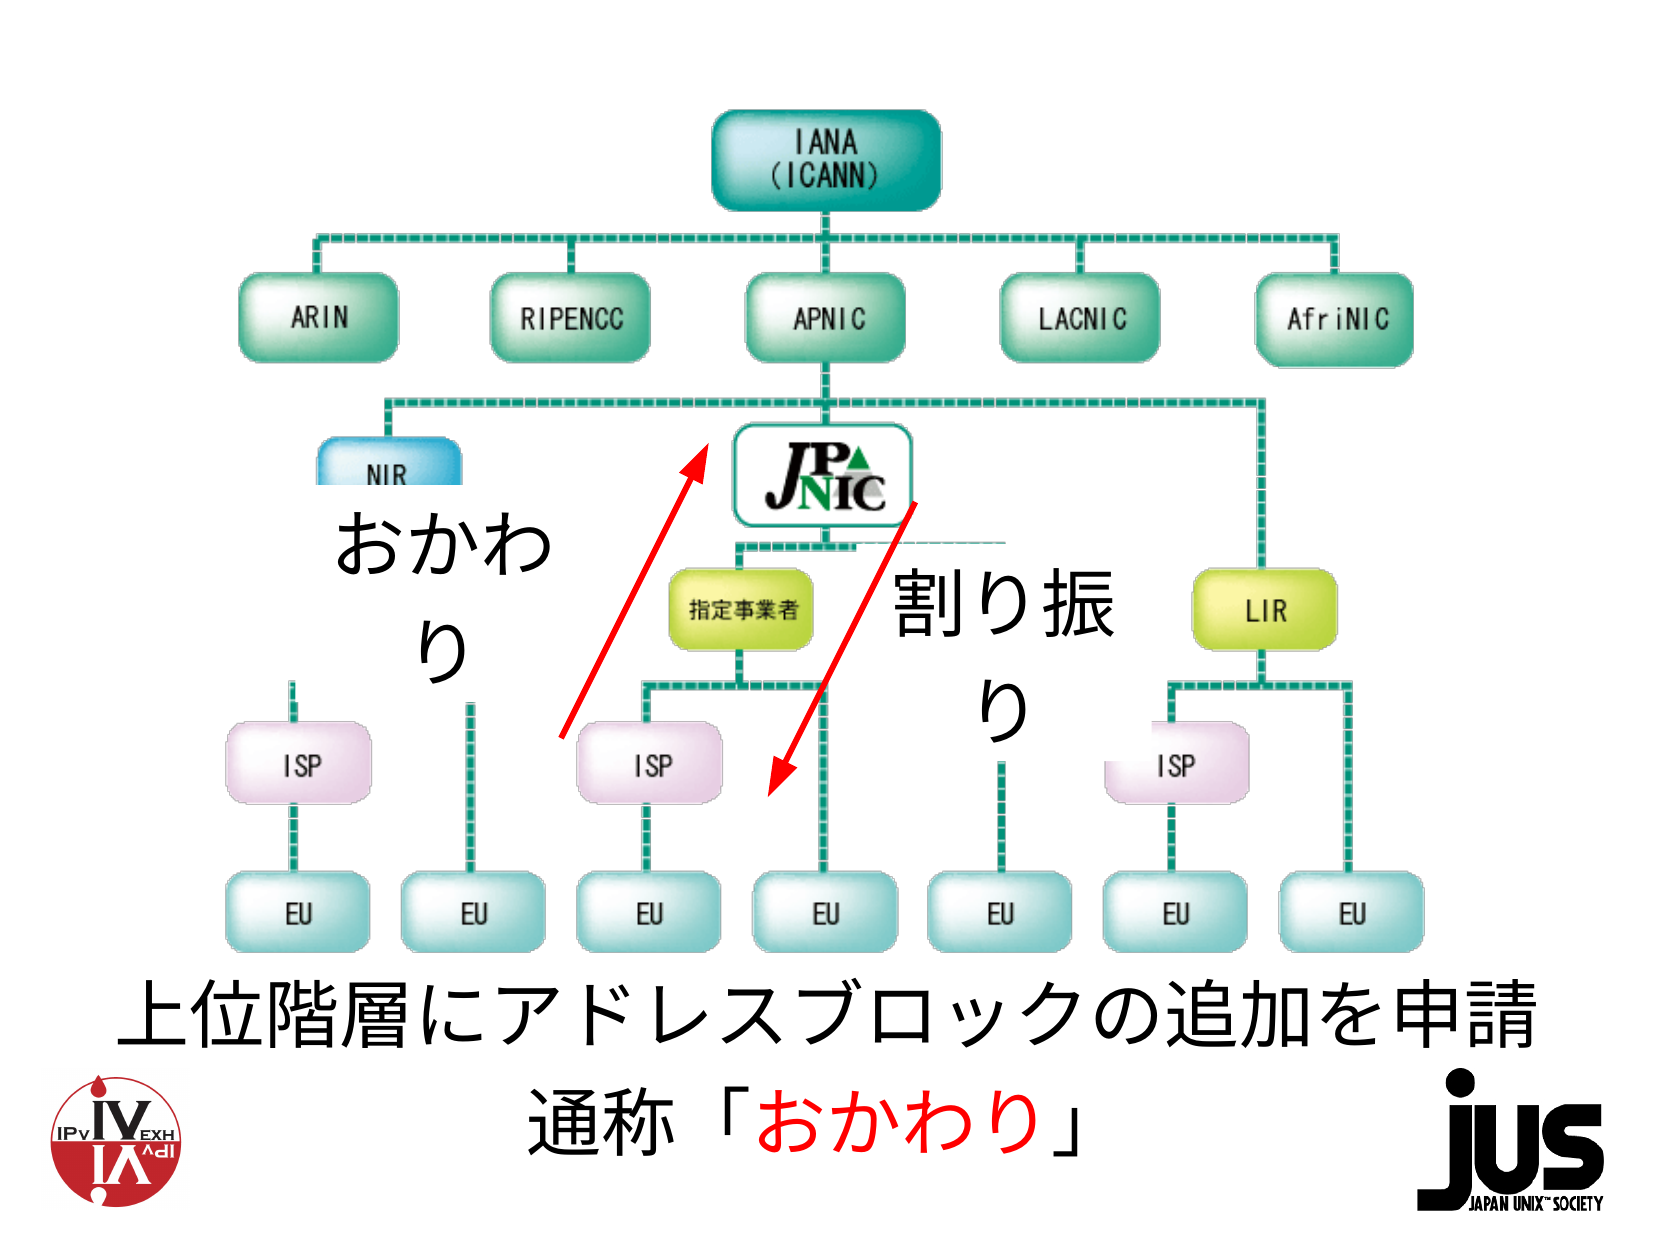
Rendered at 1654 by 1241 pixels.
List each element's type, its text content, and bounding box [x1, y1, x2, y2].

title 割り振り [856, 590, 867, 612]
title 上位階層にアドレスブロックの追加を申請 通称「おかわり」 [82, 960, 1571, 1167]
picture [1417, 1068, 1604, 1211]
picture [180, 88, 1473, 975]
title 割り振り [856, 590, 1152, 715]
picture [41, 1068, 190, 1210]
title おかわり [295, 531, 591, 656]
